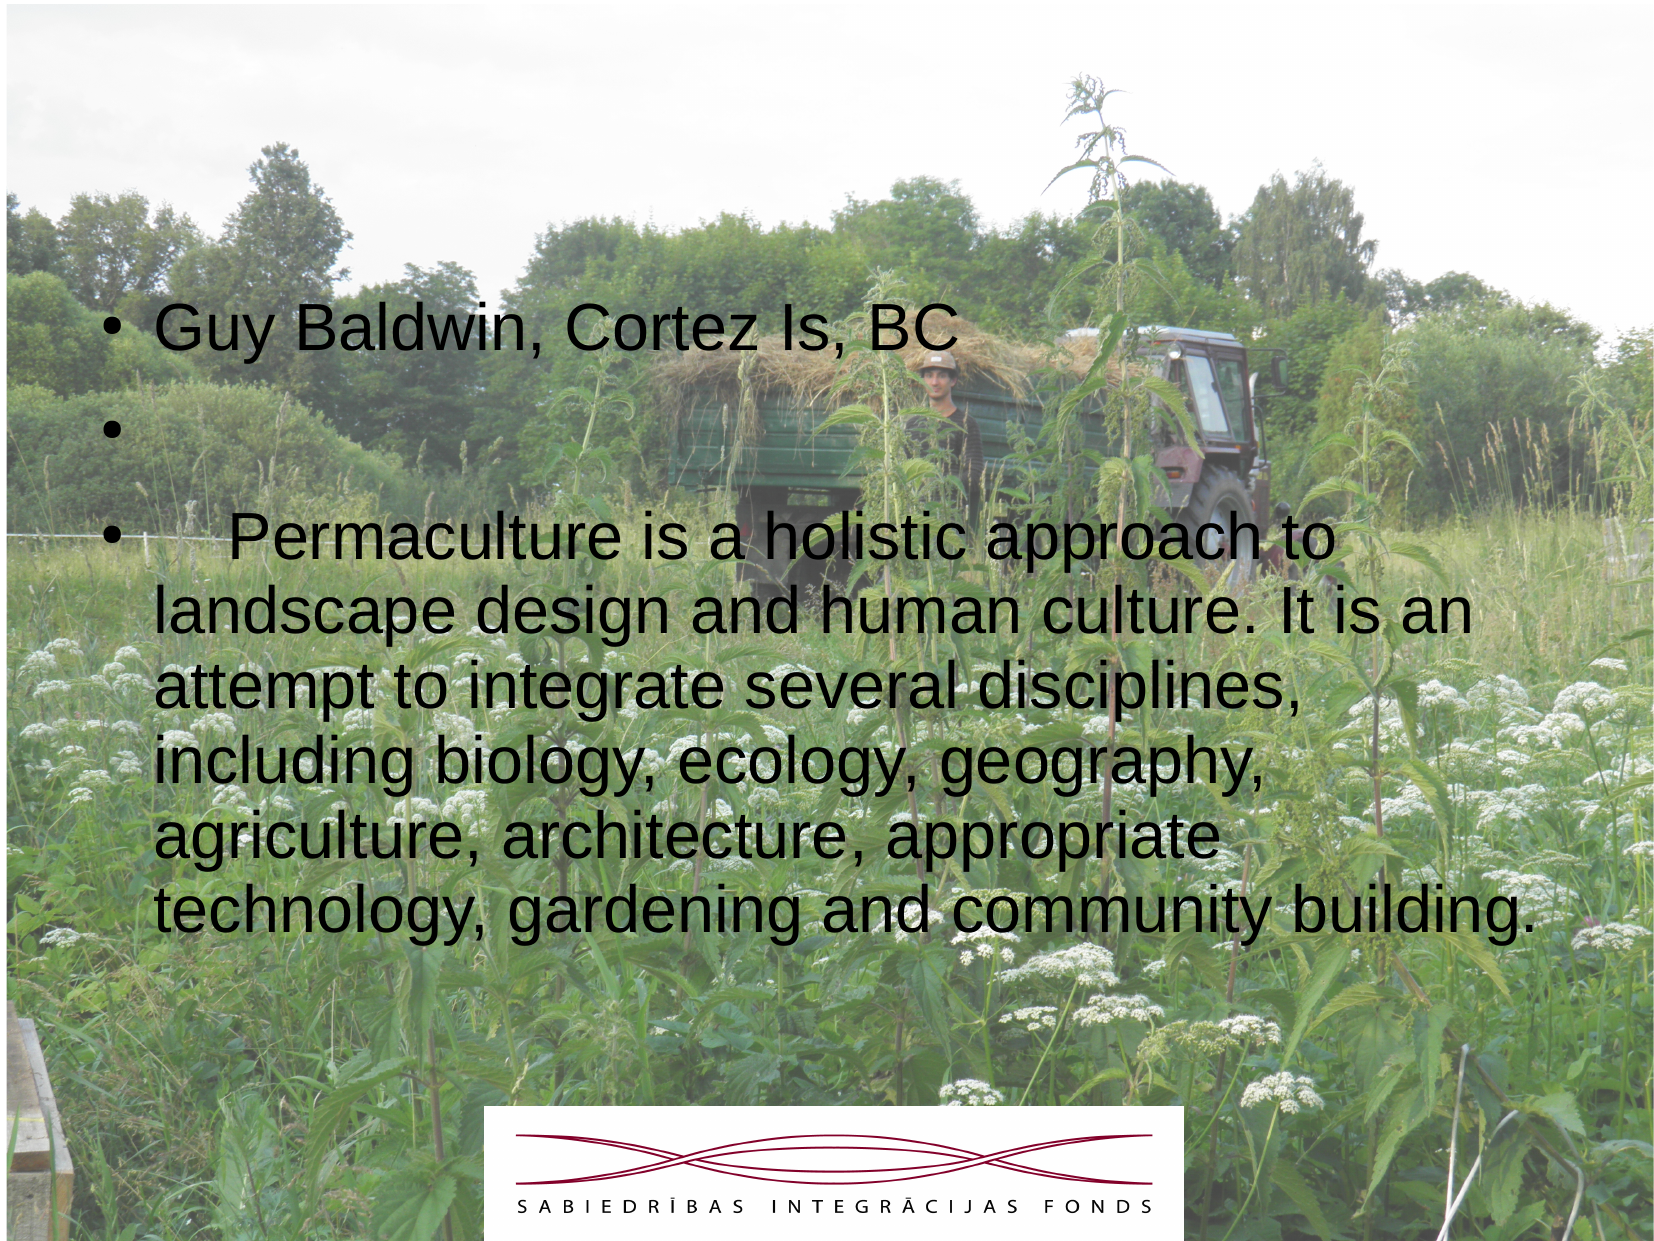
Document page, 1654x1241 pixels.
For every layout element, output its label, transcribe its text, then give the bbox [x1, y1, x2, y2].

picture [484, 1106, 1184, 1241]
list Guy Baldwin, Cortez Is, BC Permaculture is a holistic approach to landscape design and human culture. It is an attempt to integrate several disciplines, including biology, ecology, geography, agriculture, architecture, appropriate technology, gardening and community building. [82, 290, 1571, 1109]
